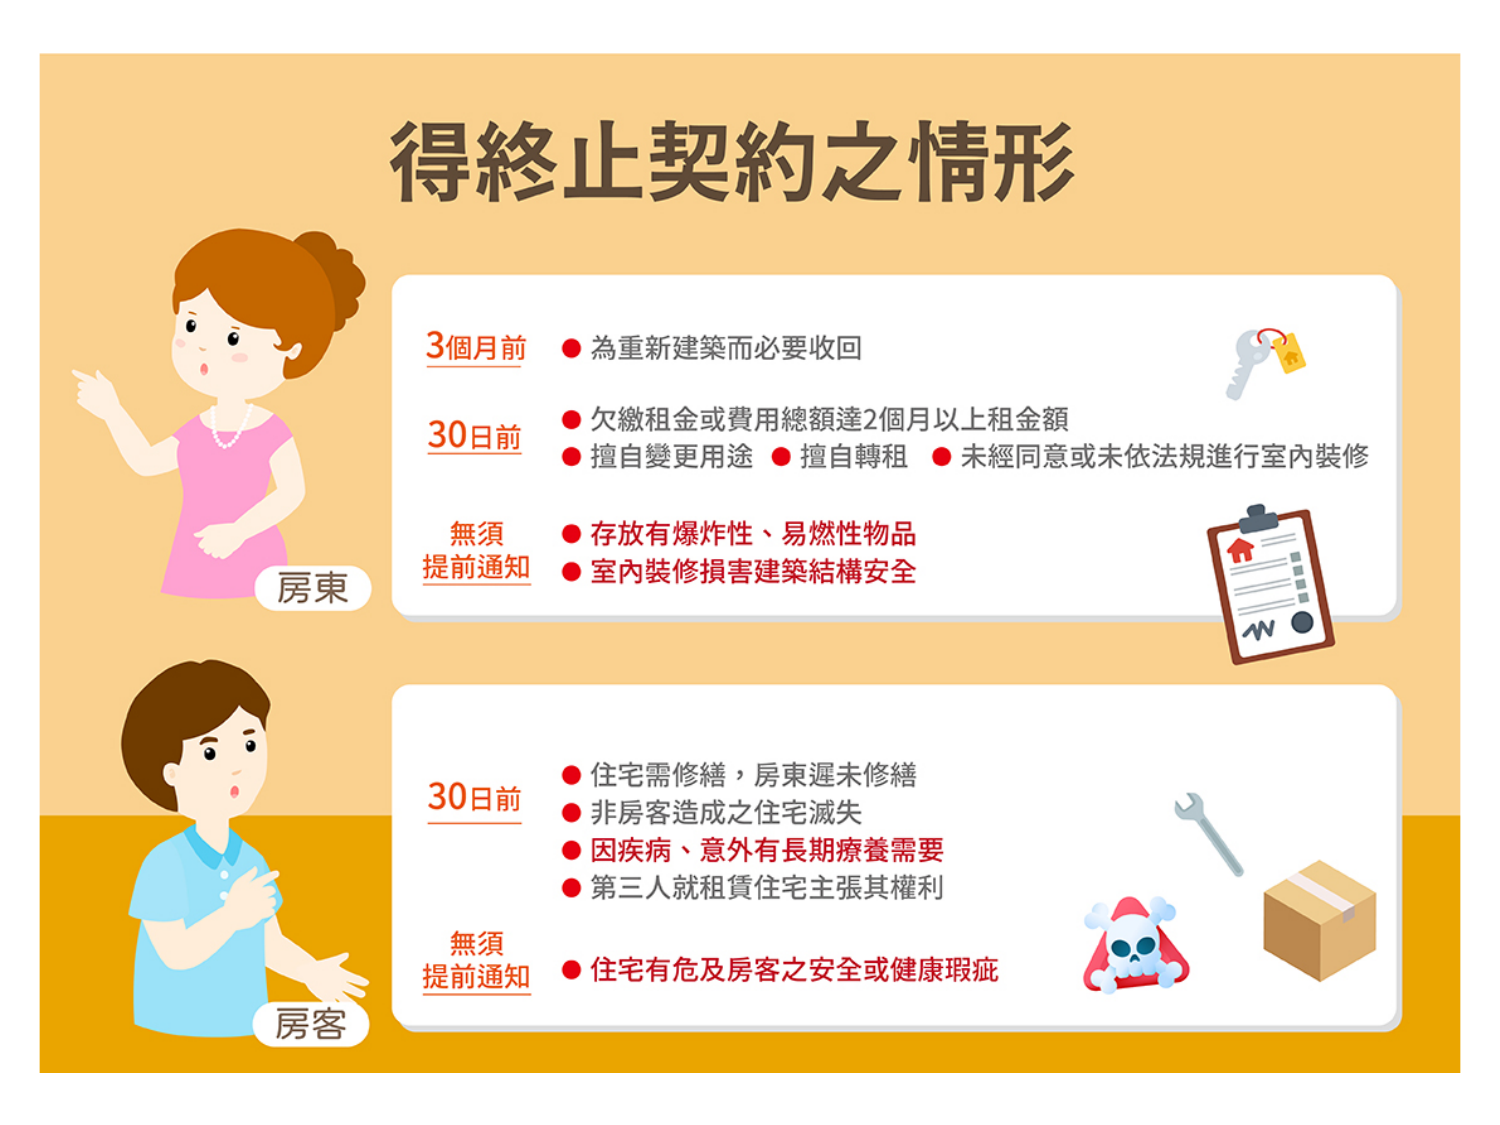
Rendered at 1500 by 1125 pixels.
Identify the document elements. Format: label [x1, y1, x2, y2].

picture [39, 52, 1461, 1073]
